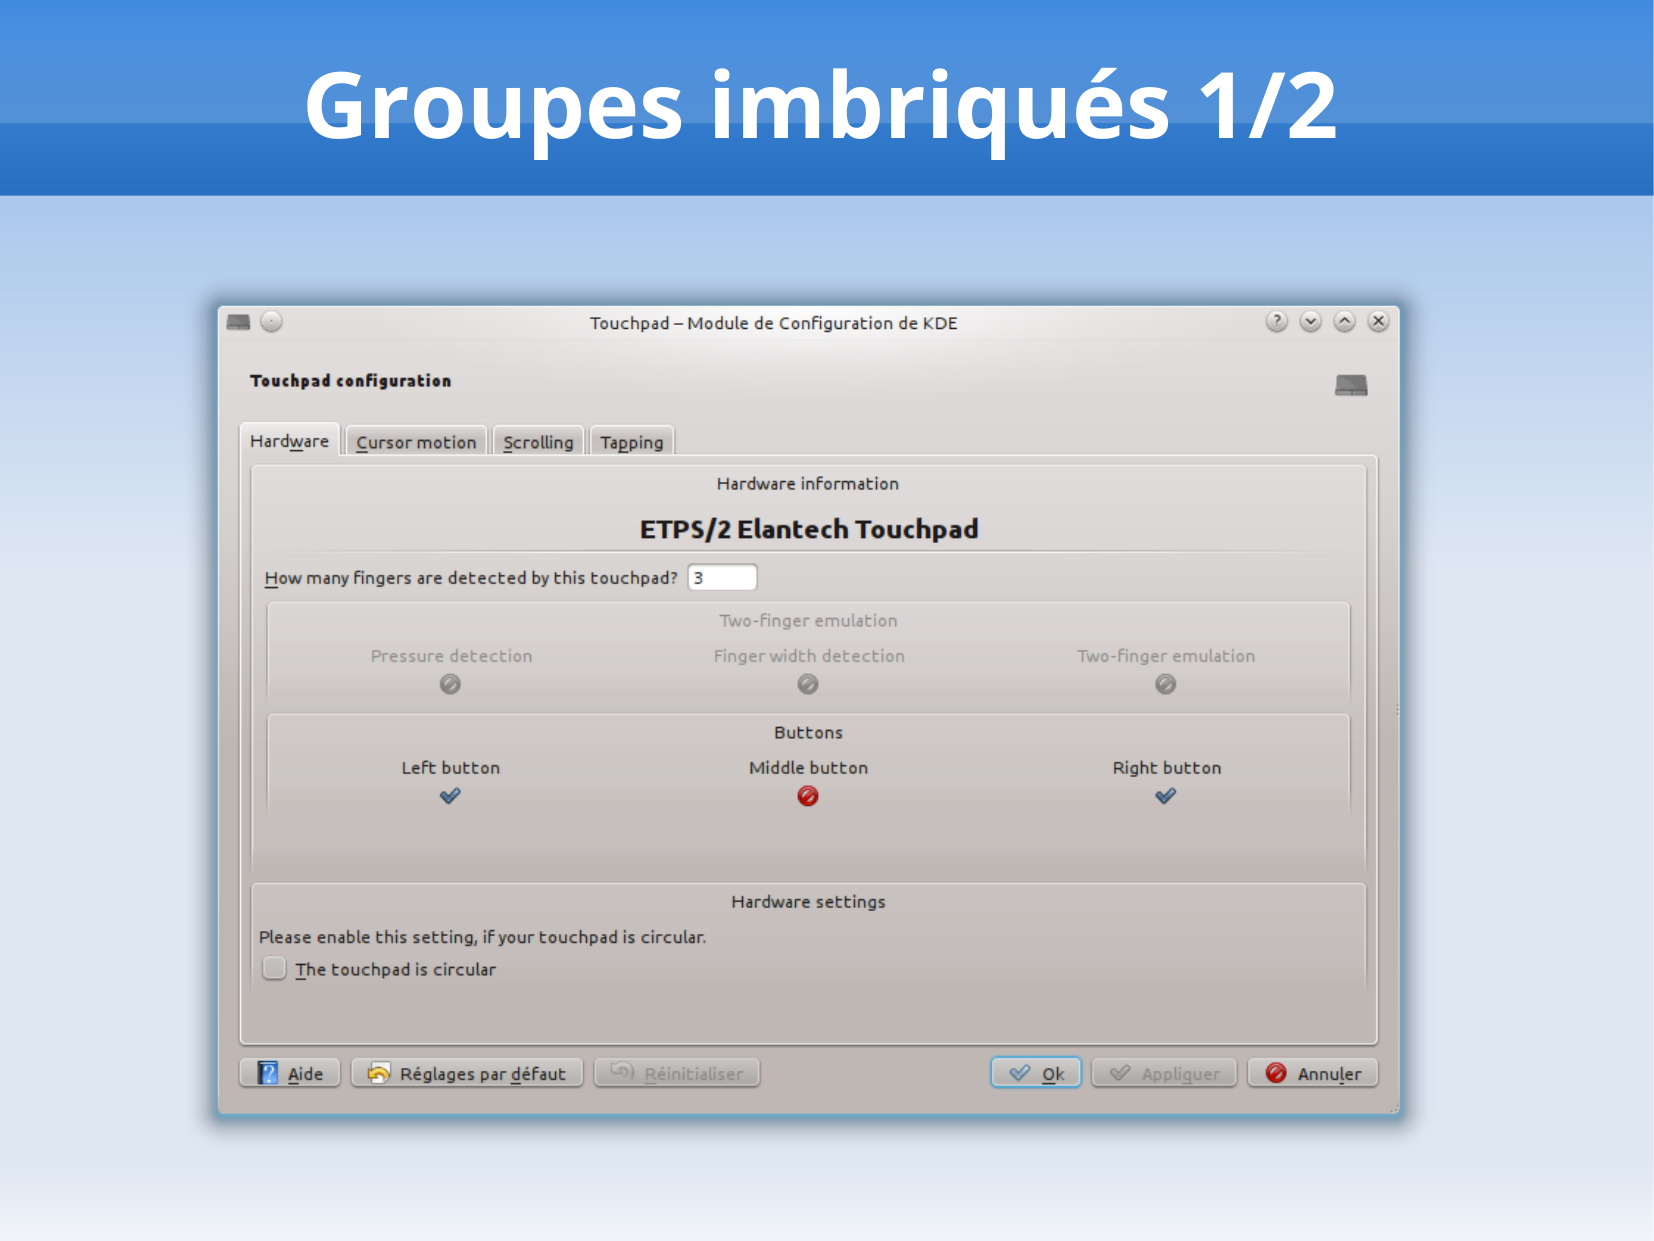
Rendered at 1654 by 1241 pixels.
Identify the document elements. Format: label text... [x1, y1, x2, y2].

picture [0, 0, 1654, 1241]
title Groupes imbriqués 1/2 [76, 0, 1565, 208]
